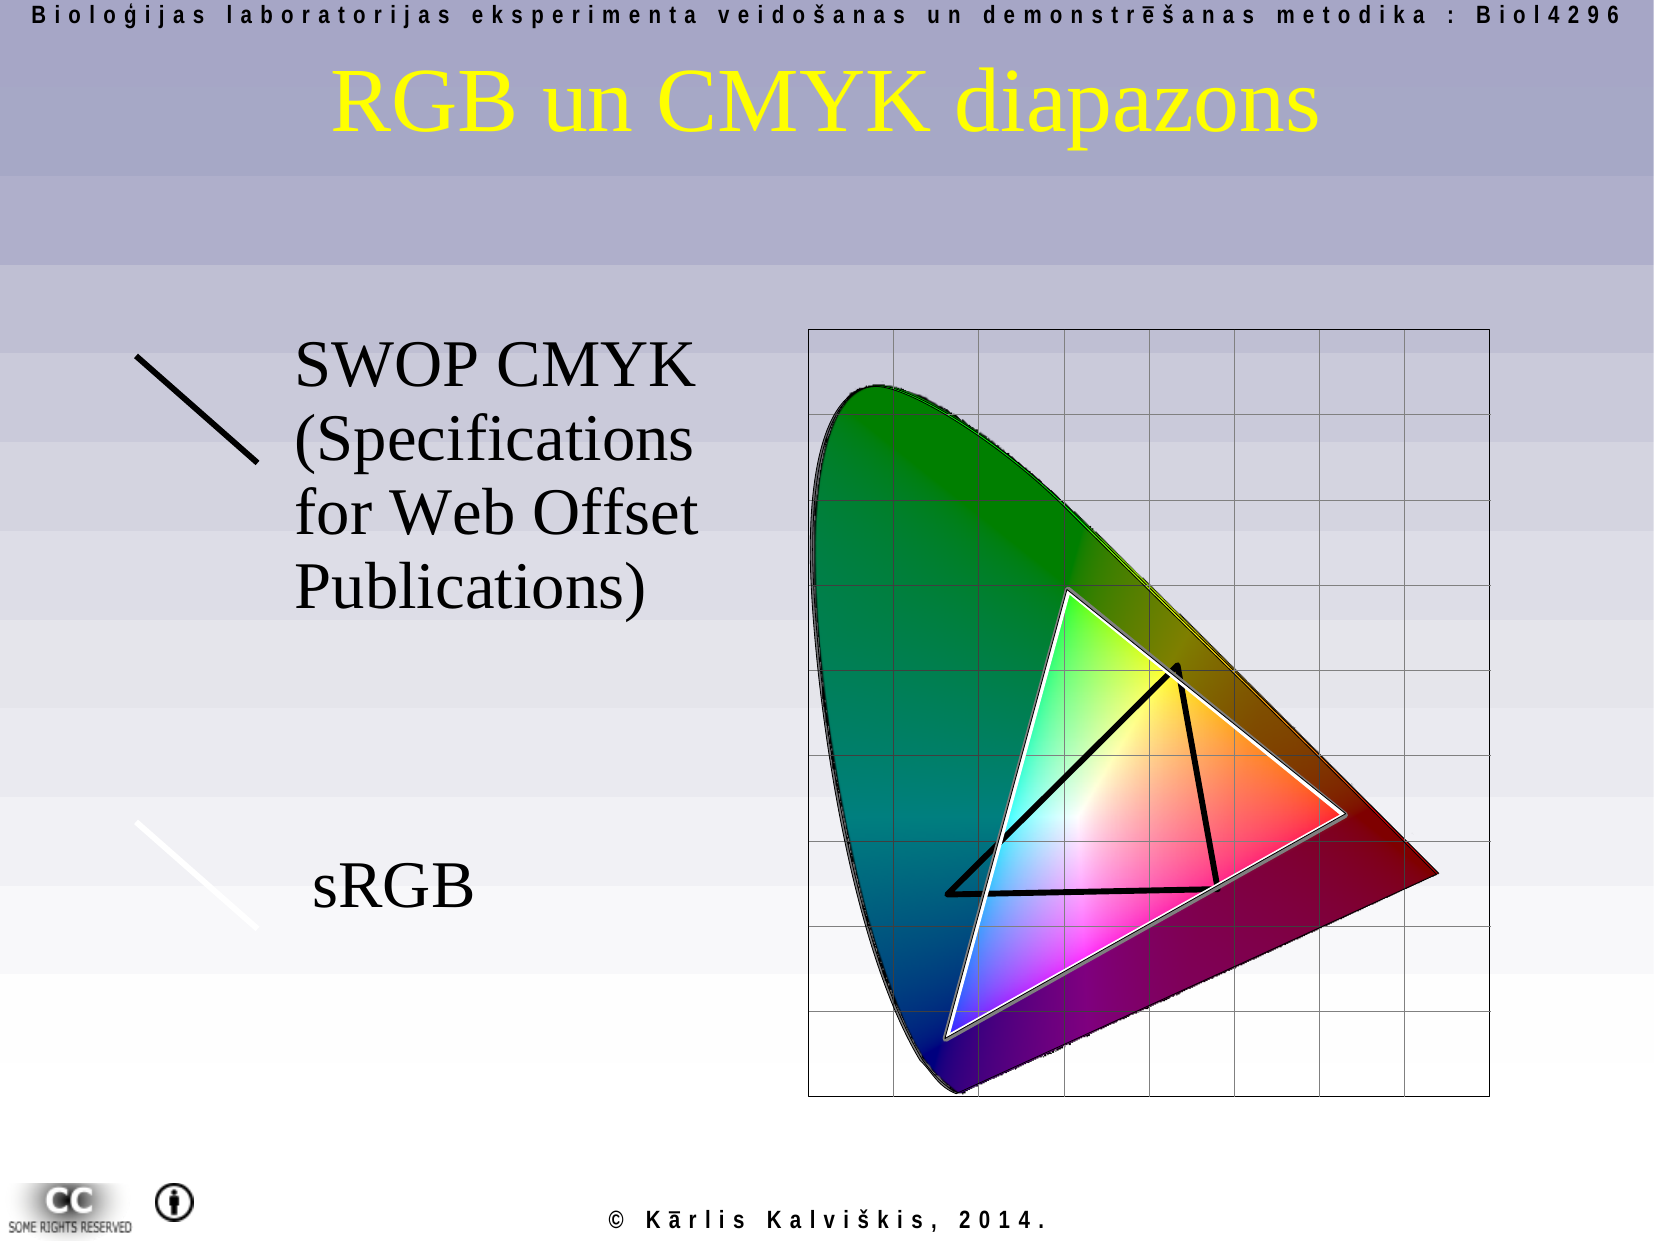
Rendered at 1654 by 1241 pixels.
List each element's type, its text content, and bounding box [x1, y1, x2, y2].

text_box [810, 386, 1437, 1094]
picture [0, 0, 1654, 1241]
text_box sRGB [312, 848, 715, 923]
text_box SWOP CMYK (Specifications for Web Offset Publications) [294, 326, 785, 652]
title RGB un CMYK diapazons [29, 49, 1625, 296]
